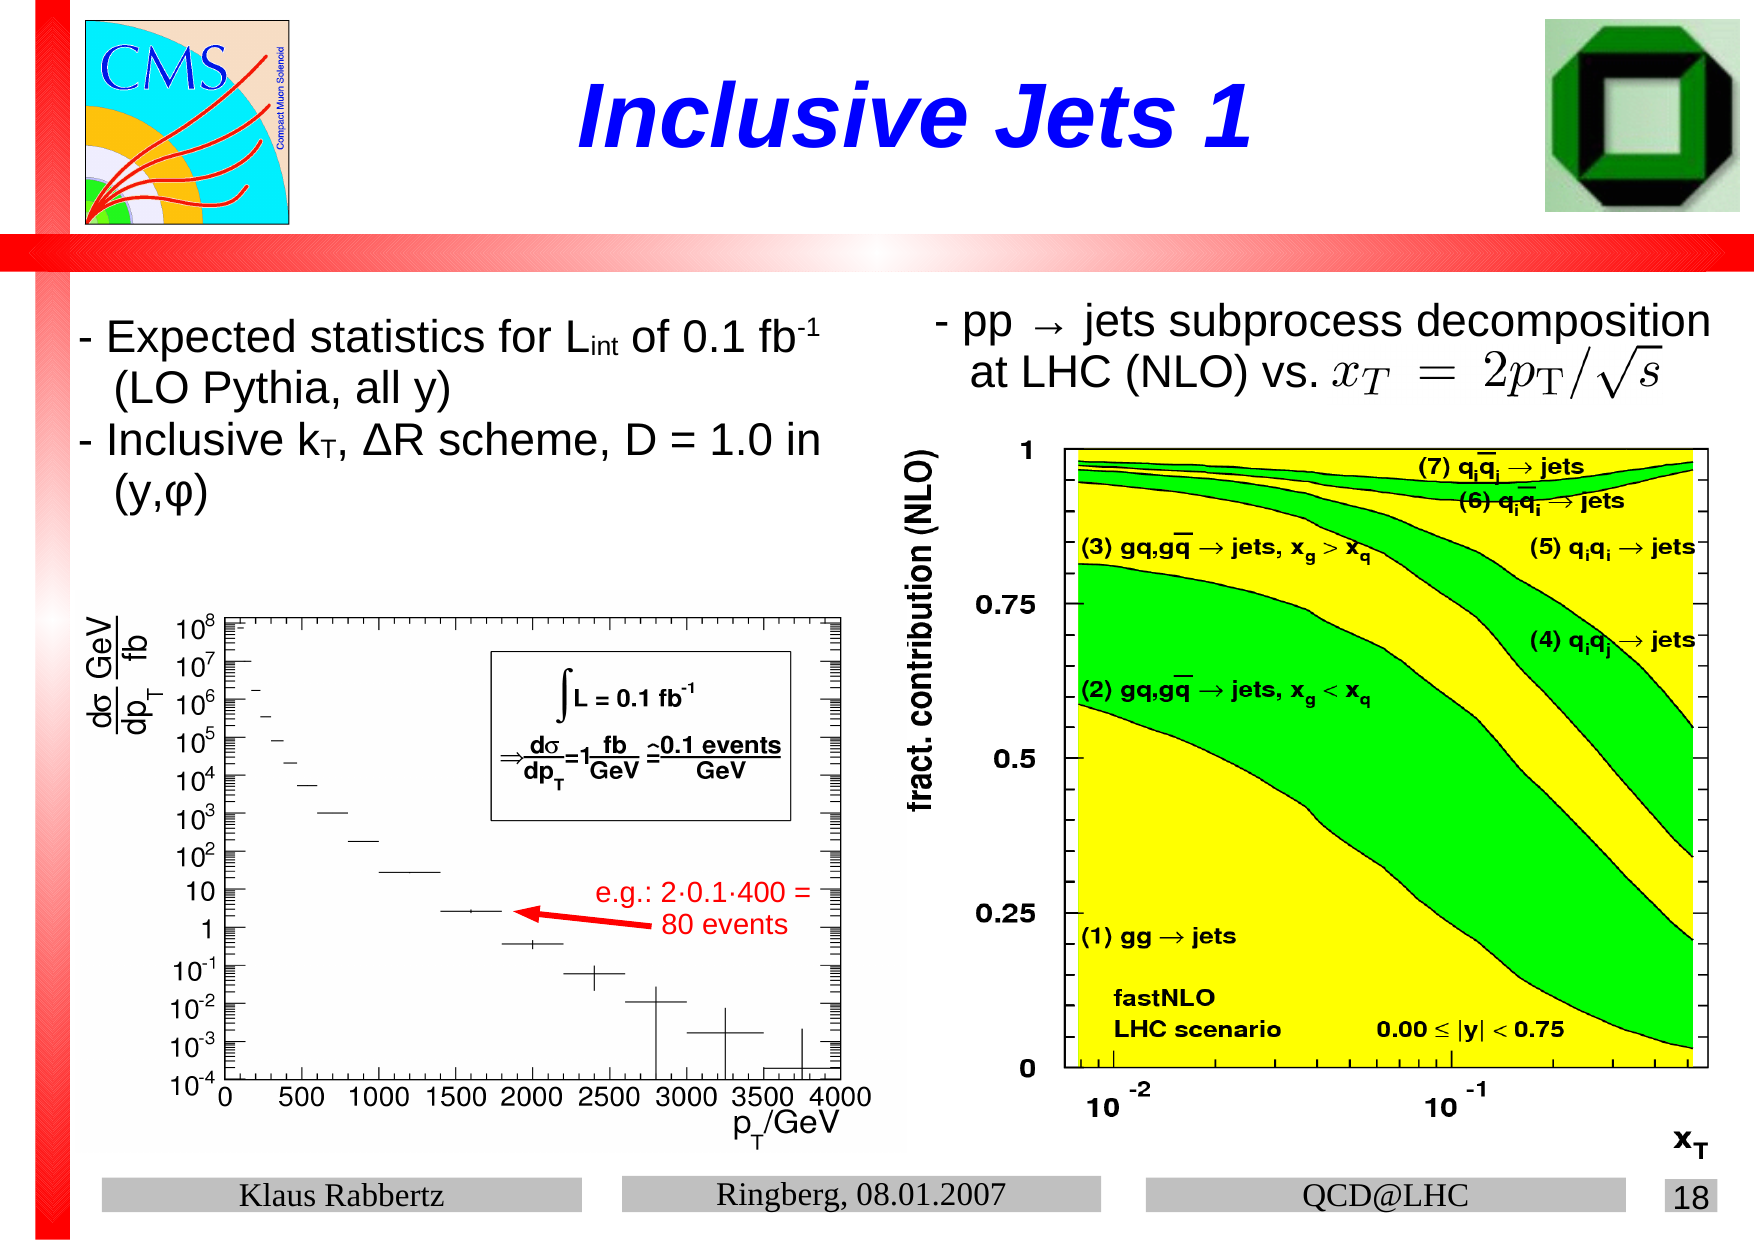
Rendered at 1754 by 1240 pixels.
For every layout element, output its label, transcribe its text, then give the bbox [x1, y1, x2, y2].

picture [84, 19, 290, 225]
picture [1545, 19, 1740, 212]
text_box e.g.: 2·0.1·400 = 80 events [595, 875, 809, 942]
picture [75, 424, 1745, 1166]
picture [1327, 344, 1663, 406]
title Inclusive Jets 1 [317, 11, 1517, 219]
text_box - pp → jets subprocess decomposition at LHC (NLO) vs. [934, 294, 1735, 398]
text_box - Expected statistics for Lint of 0.1 fb-1 (LO Pythia, all y) - Inclusive kT, ΔR scheme, D = 1.0 in (y,φ) [77, 294, 832, 532]
